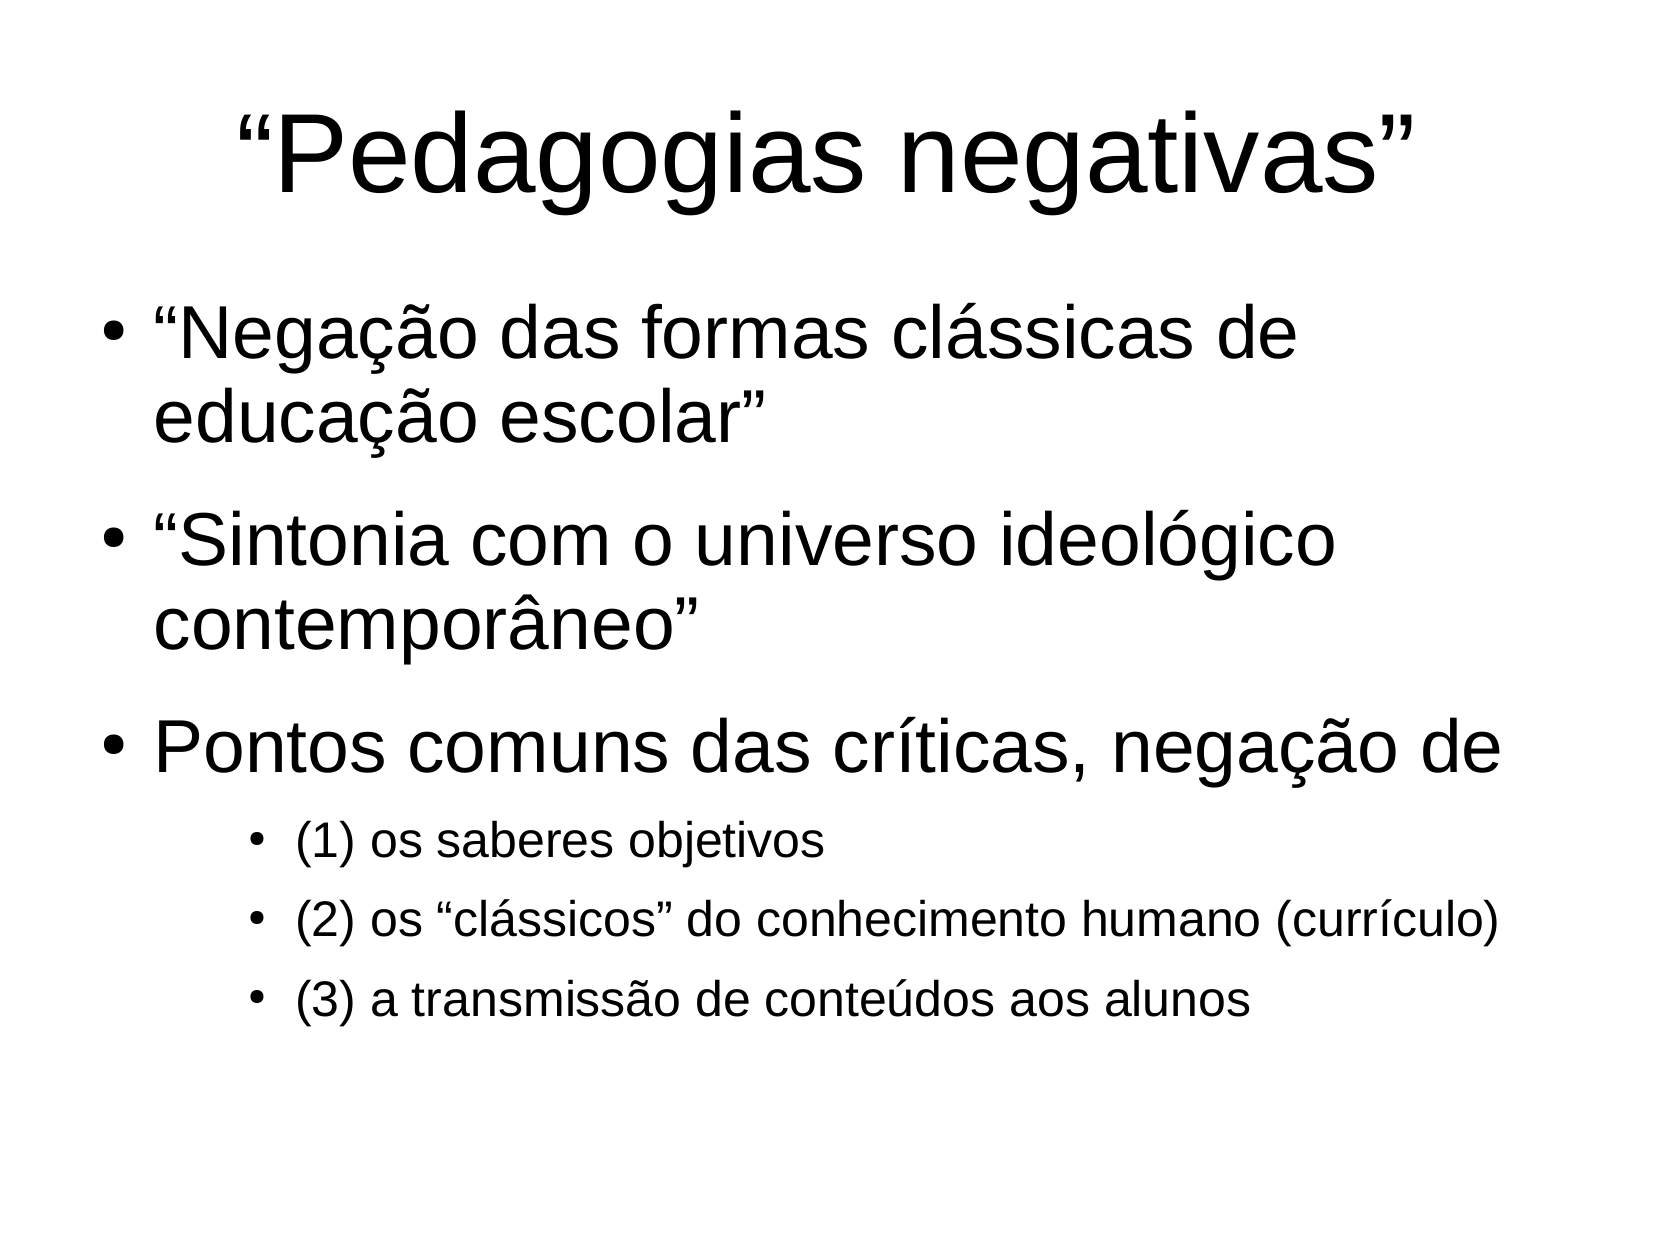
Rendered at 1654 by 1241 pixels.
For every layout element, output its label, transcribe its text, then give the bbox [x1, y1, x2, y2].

title “Pedagogias negativas” [82, 49, 1571, 257]
list “Negação das formas clássicas de educação escolar” “Sintonia com o universo ideológico contemporâneo” Pontos comuns das críticas, negação de (1) os saberes objetivos (2) os “clássicos” do conhecimento humano (currículo) (3) a transmissão de conteúdos aos alunos [82, 290, 1571, 1010]
